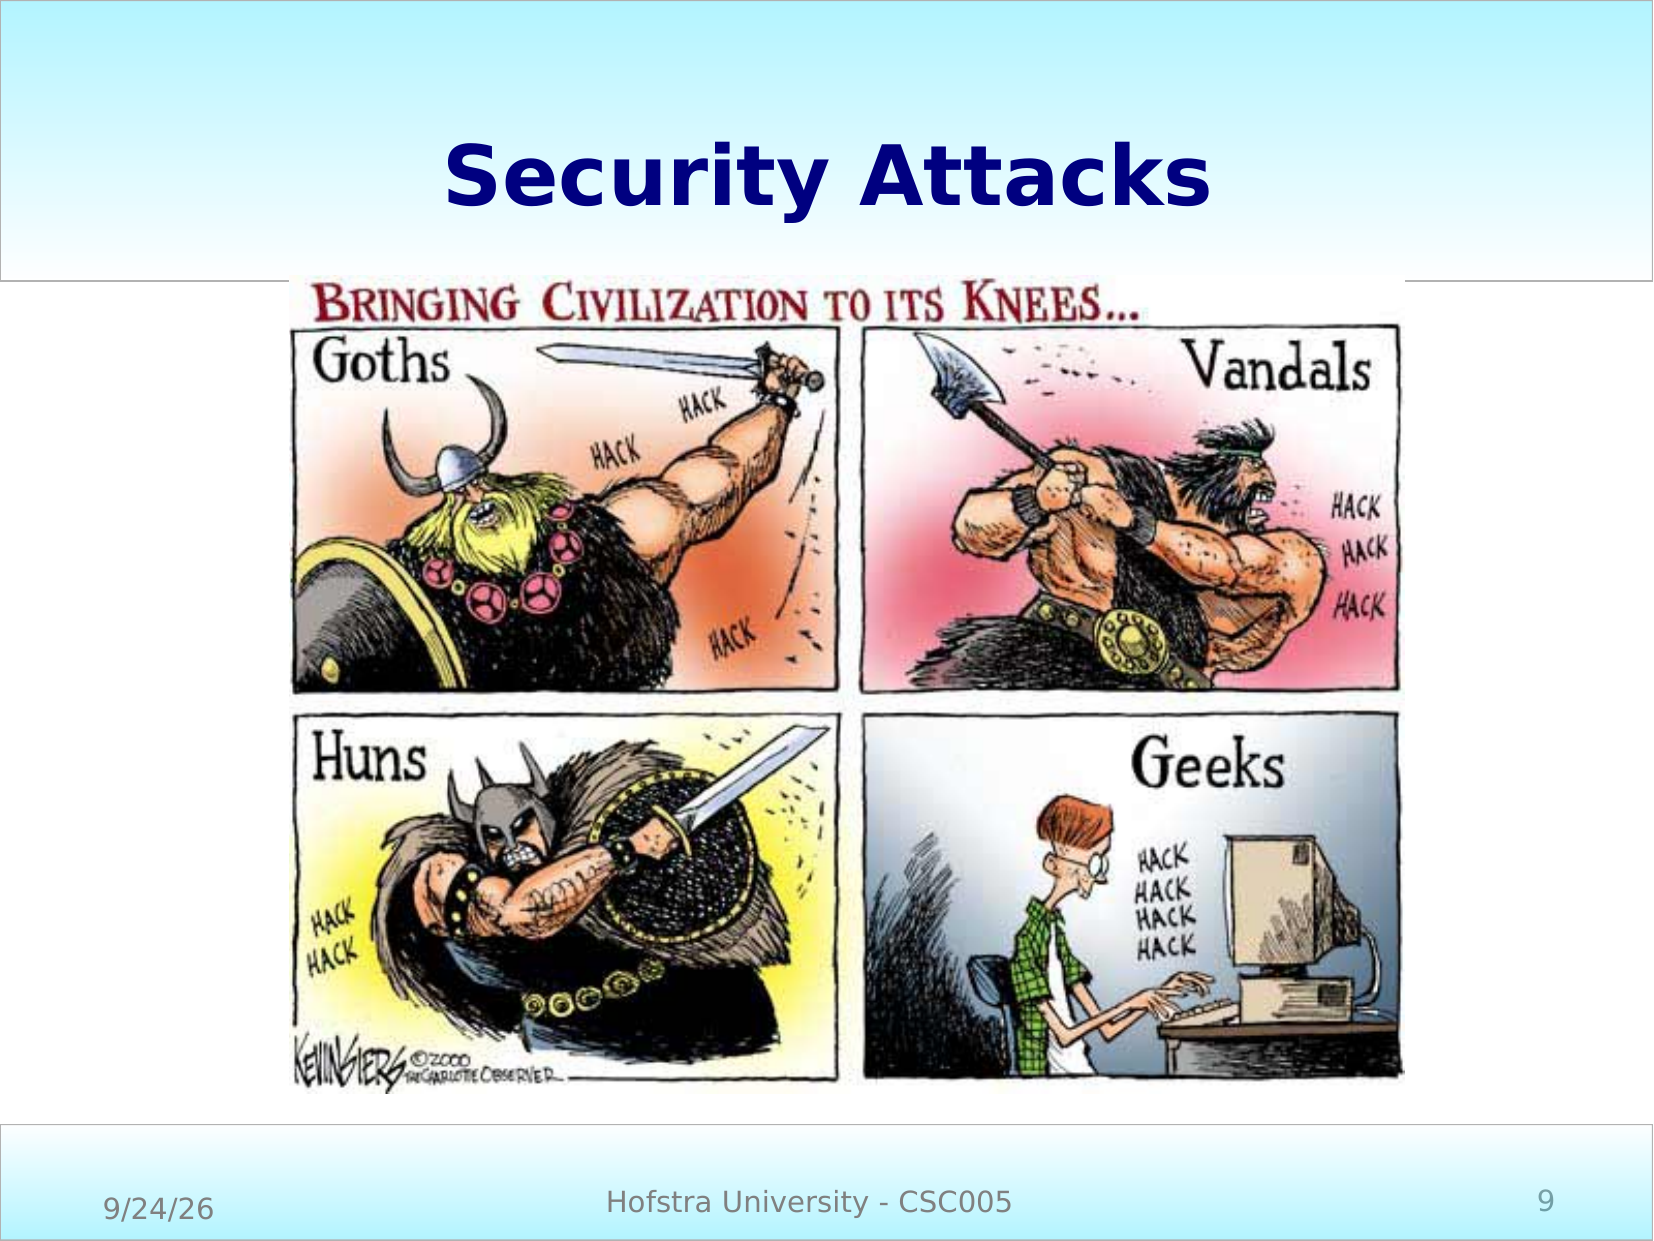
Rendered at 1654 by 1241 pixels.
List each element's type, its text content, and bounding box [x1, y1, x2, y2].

title Security Attacks [123, 87, 1533, 233]
picture [289, 275, 1405, 1095]
